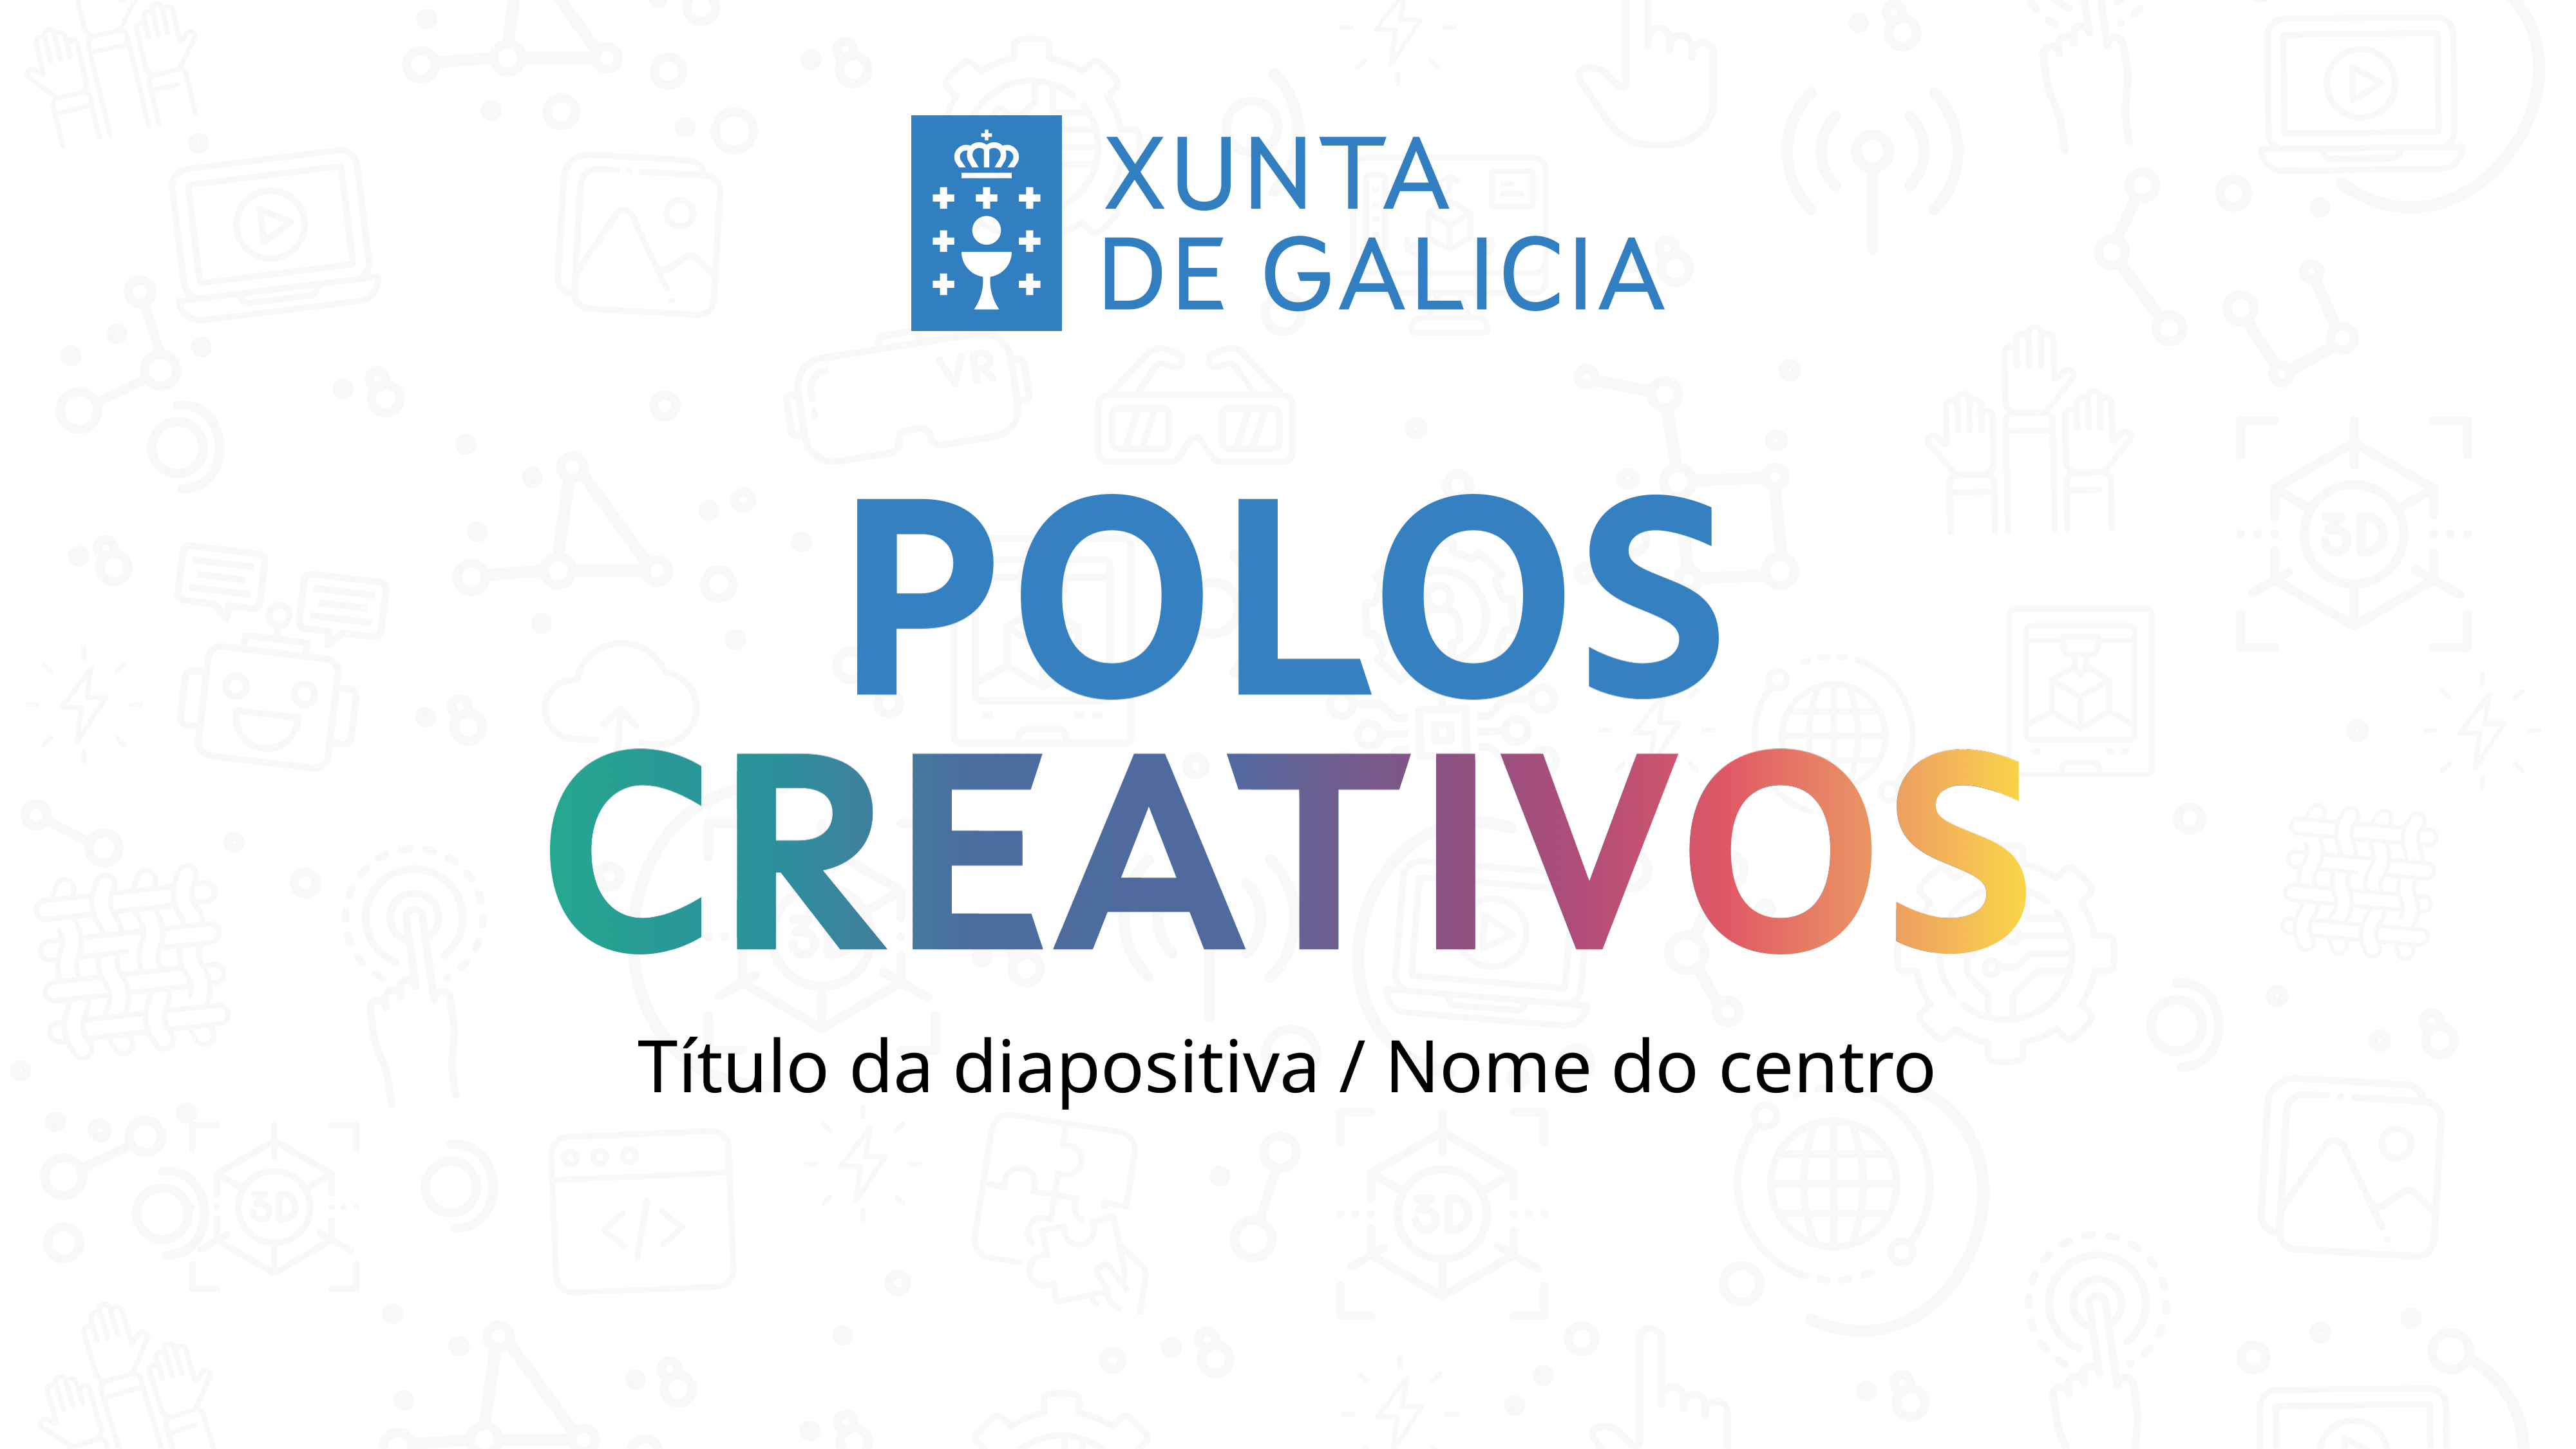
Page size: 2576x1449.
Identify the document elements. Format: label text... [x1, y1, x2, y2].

text_box Título da diapositiva / Nome do centro [134, 1014, 2442, 1122]
picture [10, 0, 2566, 1449]
